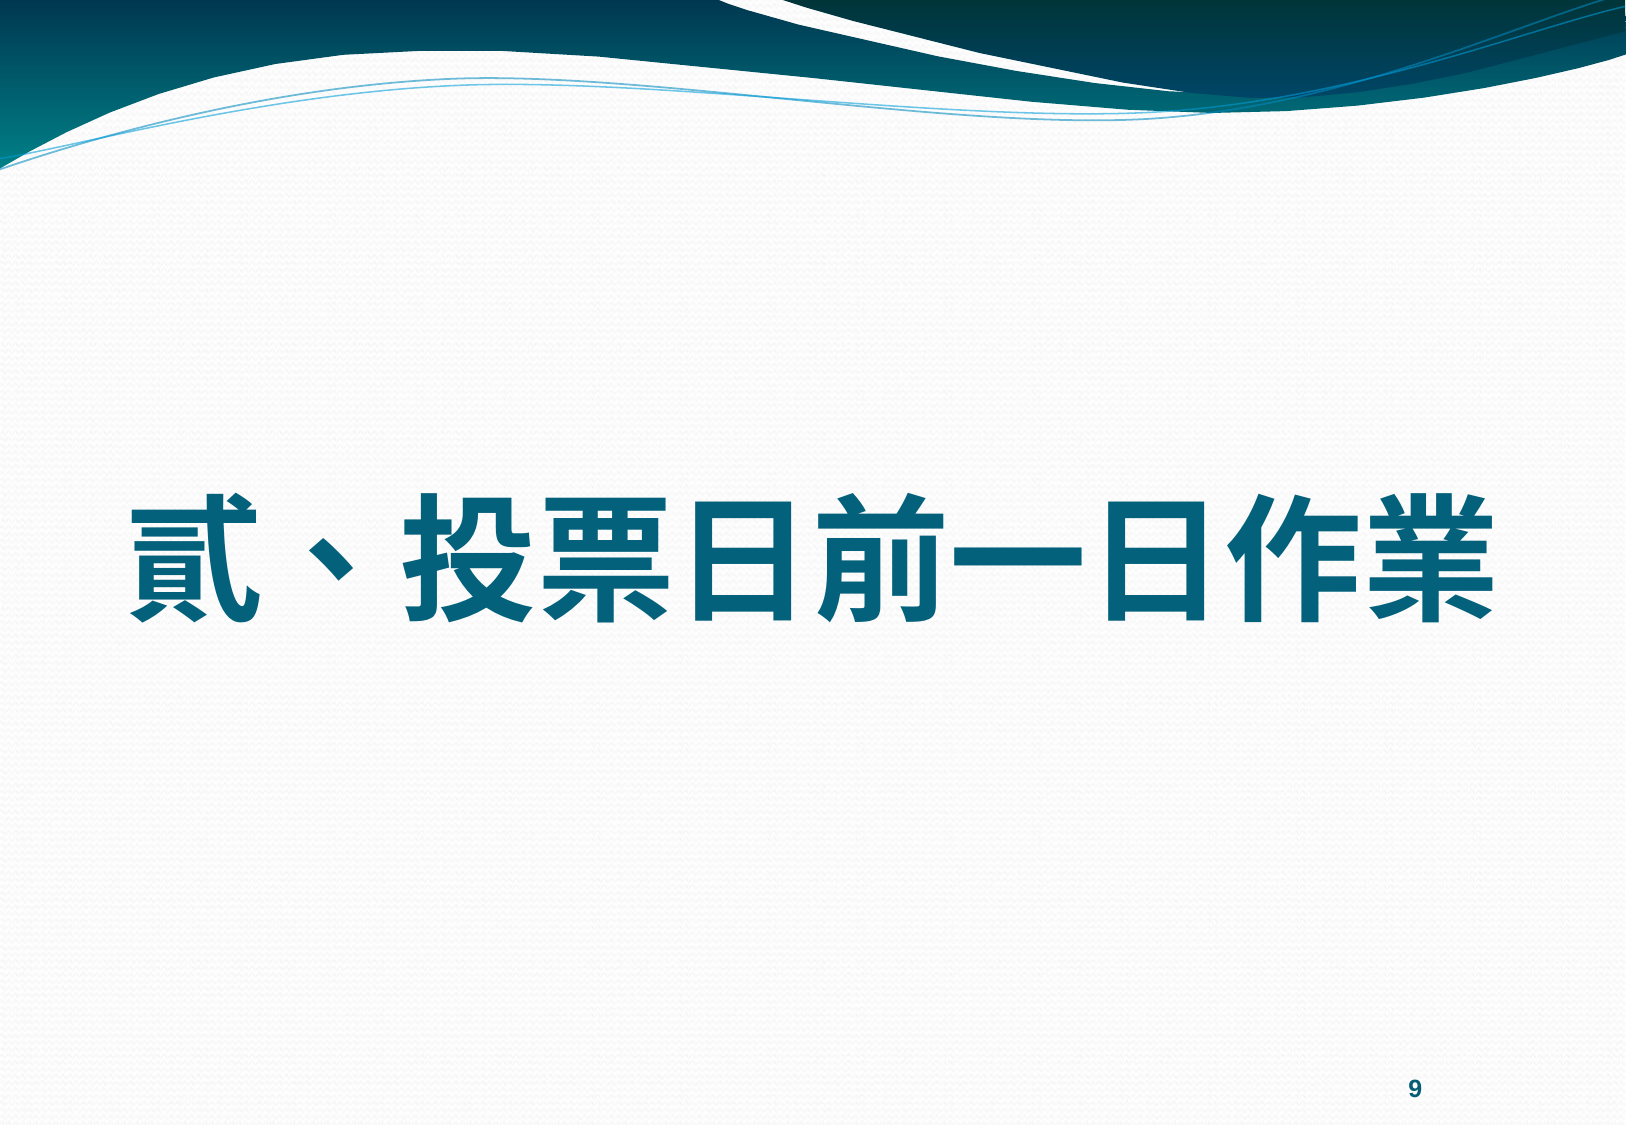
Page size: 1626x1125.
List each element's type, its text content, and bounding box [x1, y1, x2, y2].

list 貳、投票日前一日作業 [81, 77, 1544, 1055]
text_box 9 [1408, 1042, 1544, 1103]
